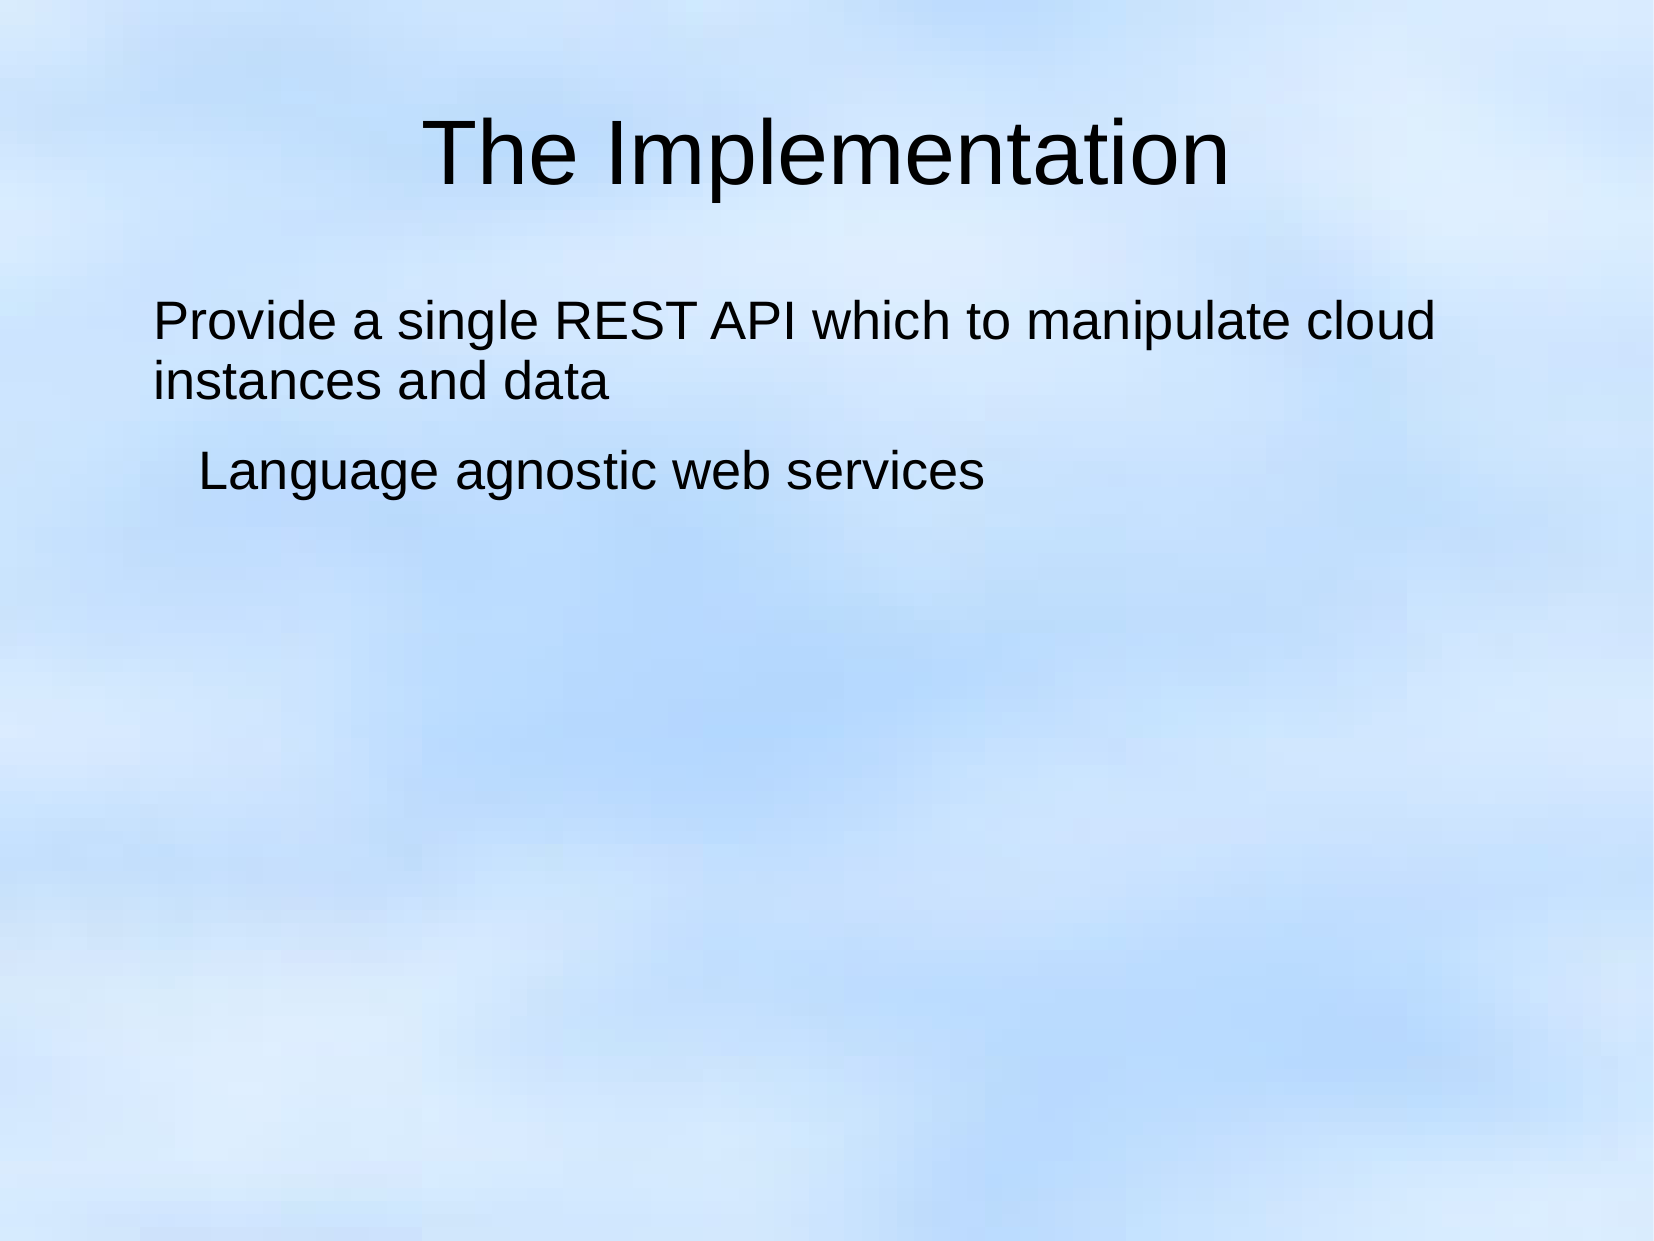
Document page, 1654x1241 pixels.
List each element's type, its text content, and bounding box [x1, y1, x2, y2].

title The Implementation [82, 49, 1571, 257]
picture [0, 0, 1654, 1241]
list Provide a single REST API which to manipulate cloud instances and data Language agnostic web services [82, 290, 1571, 1109]
